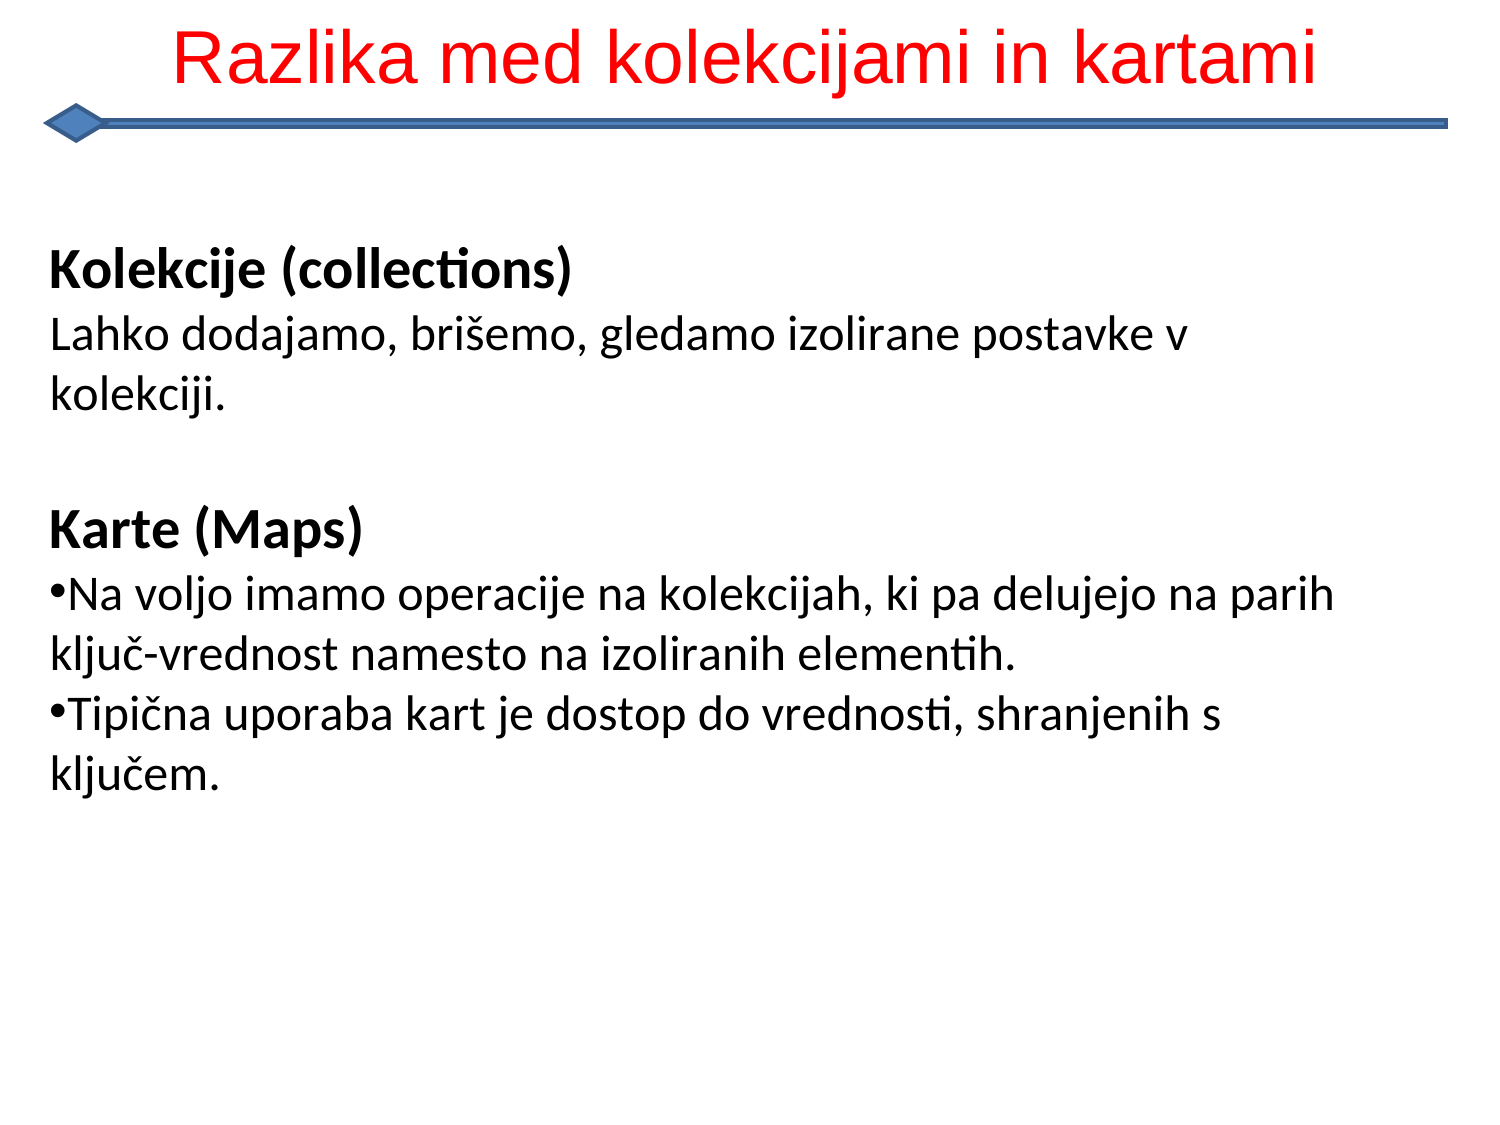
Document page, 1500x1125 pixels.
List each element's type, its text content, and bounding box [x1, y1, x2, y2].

title Razlika med kolekcijami in kartami [70, 0, 1421, 108]
text_box Kolekcije (collections) Lahko dodajamo, brišemo, gledamo izolirane postavke v kolekciji. Karte (Maps) Na voljo imamo operacije na kolekcijah, ki pa delujejo na parih ključ-vrednost namesto na izoliranih elementih. Tipična uporaba kart je dostop do vrednosti, shranjenih s ključem. [35, 222, 1383, 809]
